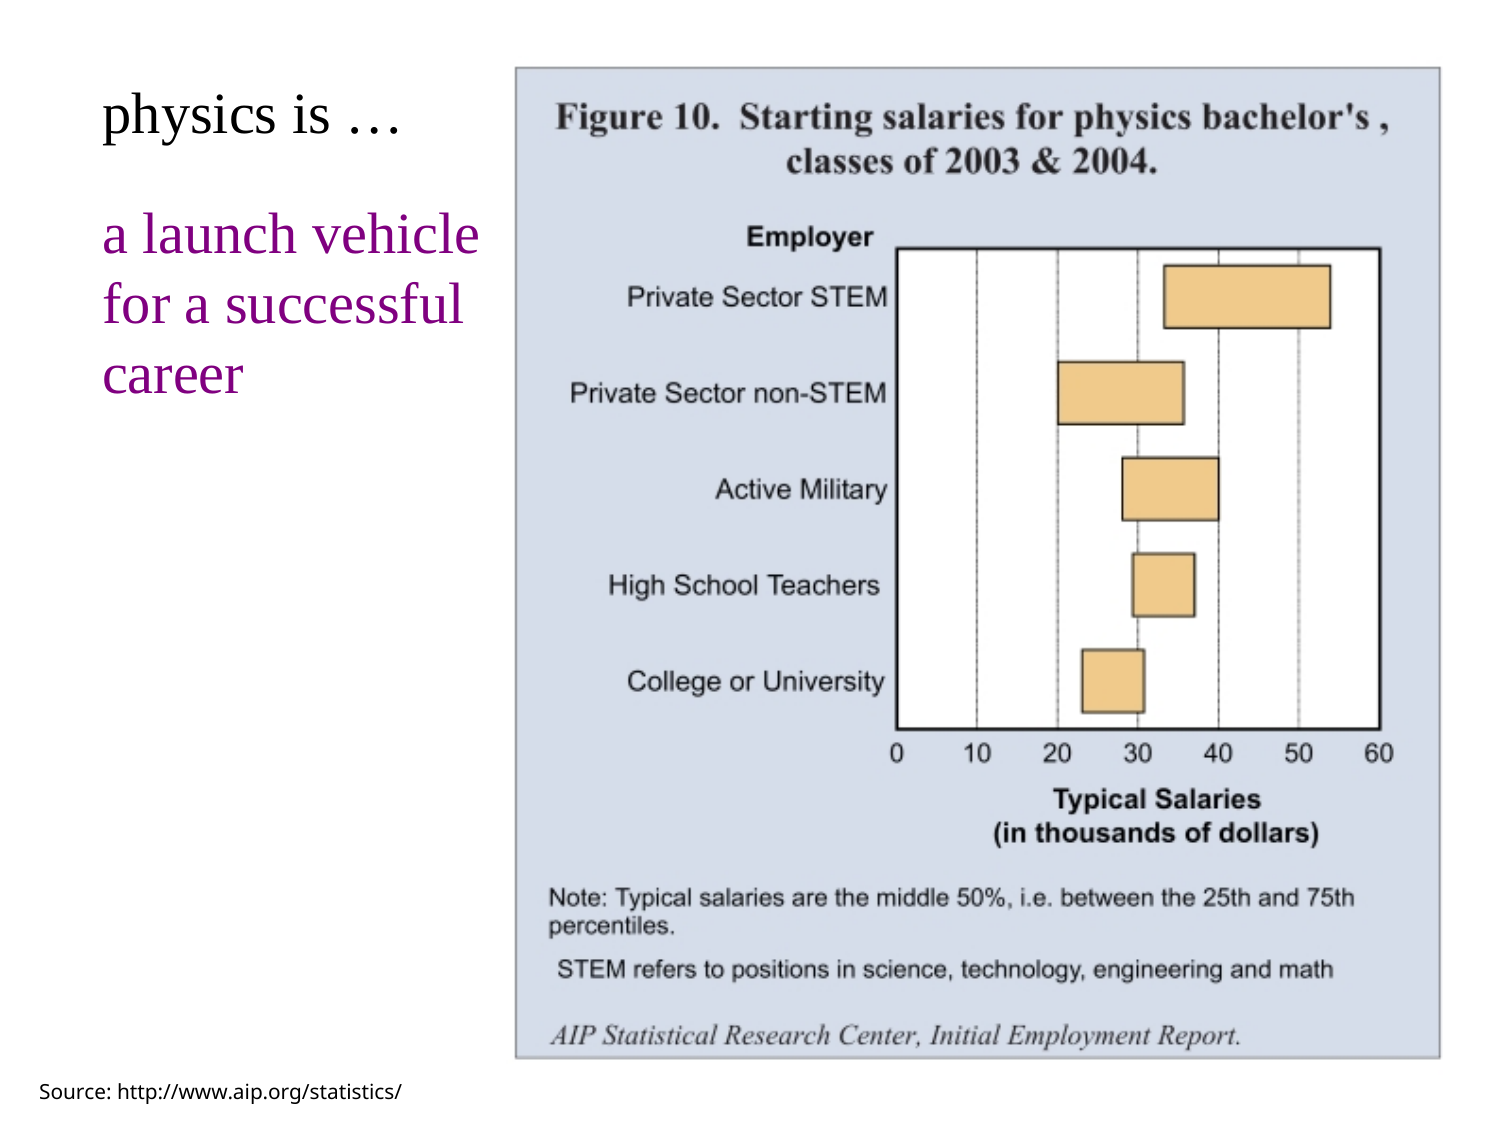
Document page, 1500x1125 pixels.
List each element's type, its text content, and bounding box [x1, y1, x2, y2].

text_box a launch vehicle for a successful career [87, 187, 506, 413]
picture [506, 56, 1460, 1075]
text_box Source: http://www.aip.org/statistics/ [24, 1071, 417, 1112]
text_box physics is … [87, 67, 419, 153]
